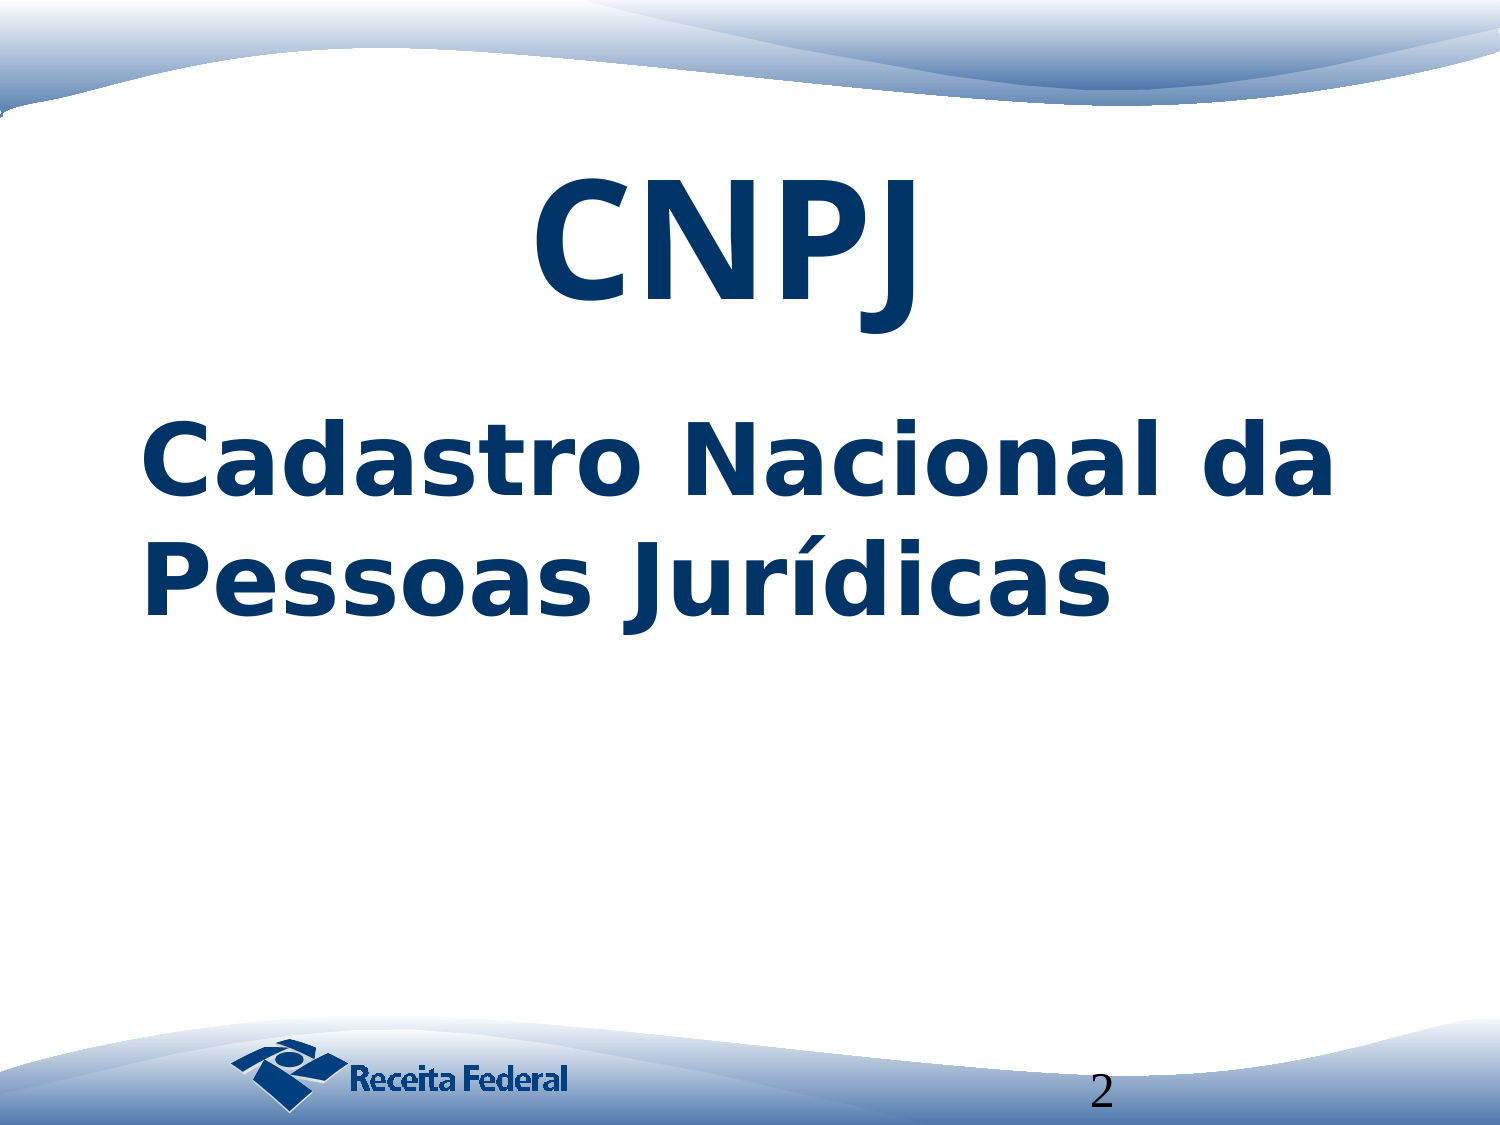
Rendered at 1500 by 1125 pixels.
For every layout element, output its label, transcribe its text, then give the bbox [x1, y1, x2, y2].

picture [229, 1037, 575, 1117]
text_box CNPJ [512, 124, 1075, 341]
text_box Cadastro Nacional da Pessoas Jurídicas [125, 387, 1375, 643]
